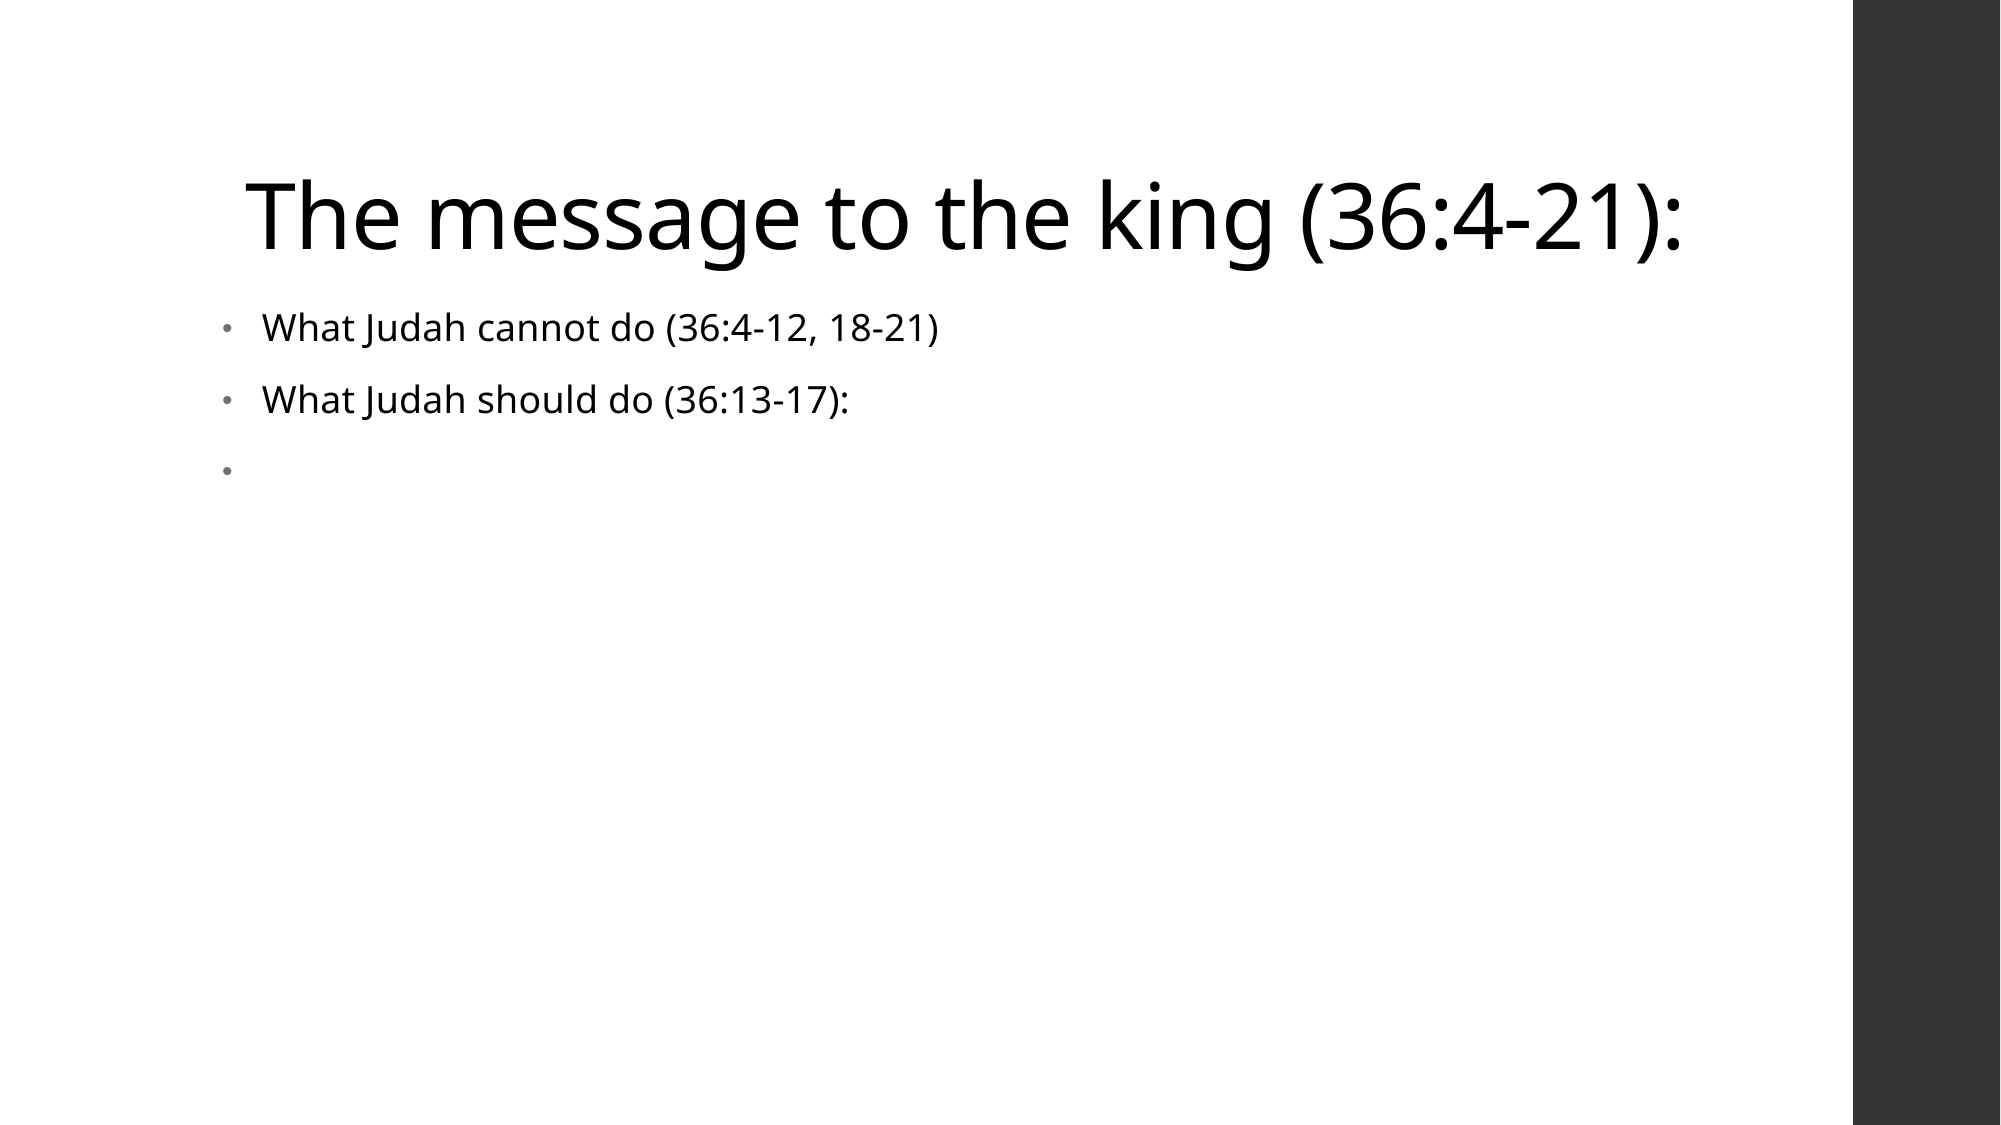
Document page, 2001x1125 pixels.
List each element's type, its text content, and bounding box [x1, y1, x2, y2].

list What Judah cannot do (36:4-12, 18-21) What Judah should do (36:13-17): [206, 299, 1617, 1014]
title The message to the king (36:4-21): [206, 60, 1797, 278]
